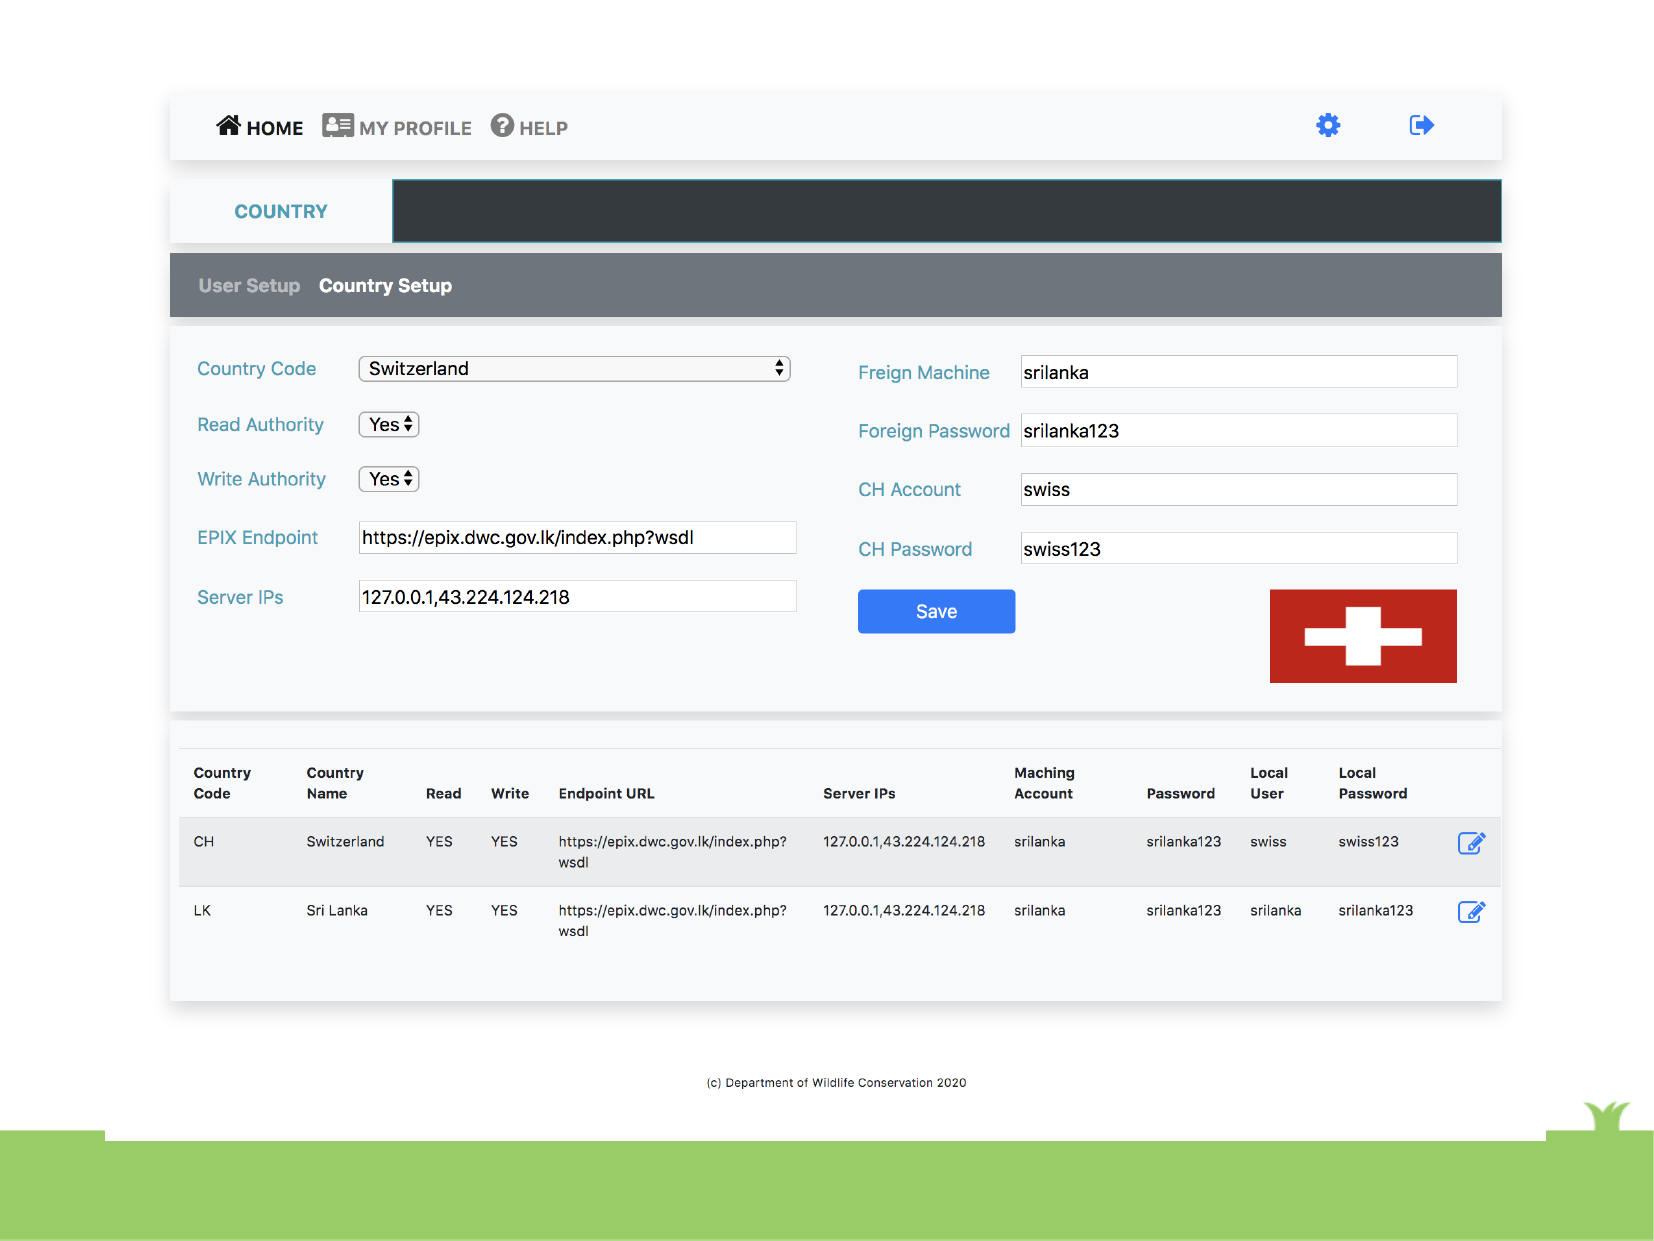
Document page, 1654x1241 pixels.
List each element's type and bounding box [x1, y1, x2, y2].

picture [105, 75, 1546, 1141]
